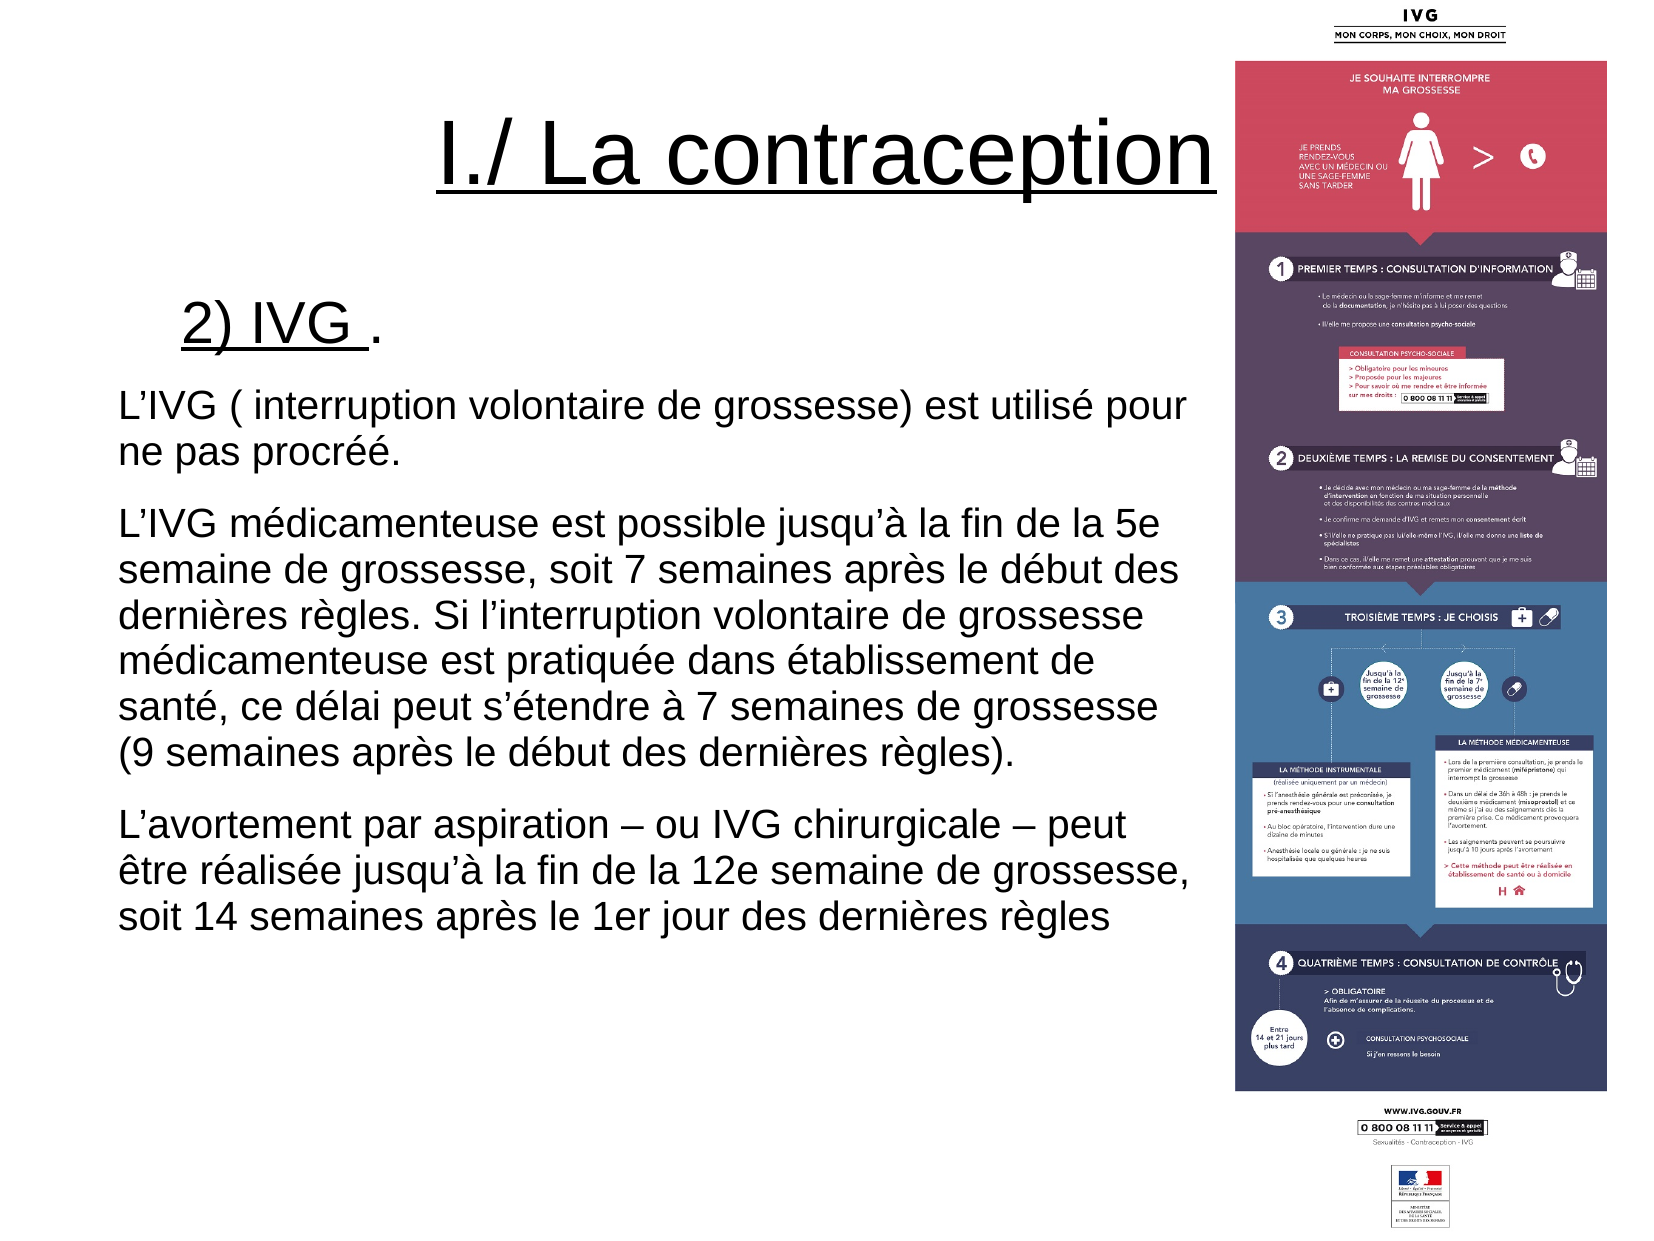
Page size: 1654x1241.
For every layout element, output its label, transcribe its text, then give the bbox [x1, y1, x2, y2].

picture [1235, 0, 1607, 1241]
title I./ La contraception [82, 49, 1235, 257]
list 2) IVG . L’IVG ( interruption volontaire de grossesse) est utilisé pour ne pas procréé. L’IVG médicamenteuse est possible jusqu’à la fin de la 5e semaine de grossesse, soit 7 semaines après le début des dernières règles. Si l’interruption volontaire de grossesse médicamenteuse est pratiquée dans établissement de santé, ce délai peut s’étendre à 7 semaines de grossesse (9 semaines après le début des dernières règles). L’avortement par aspiration – ou IVG chirurgicale – peut être réalisée jusqu’à la fin de la 12e semaine de grossesse, soit 14 semaines après le 1er jour des dernières règles [118, 290, 1193, 1010]
